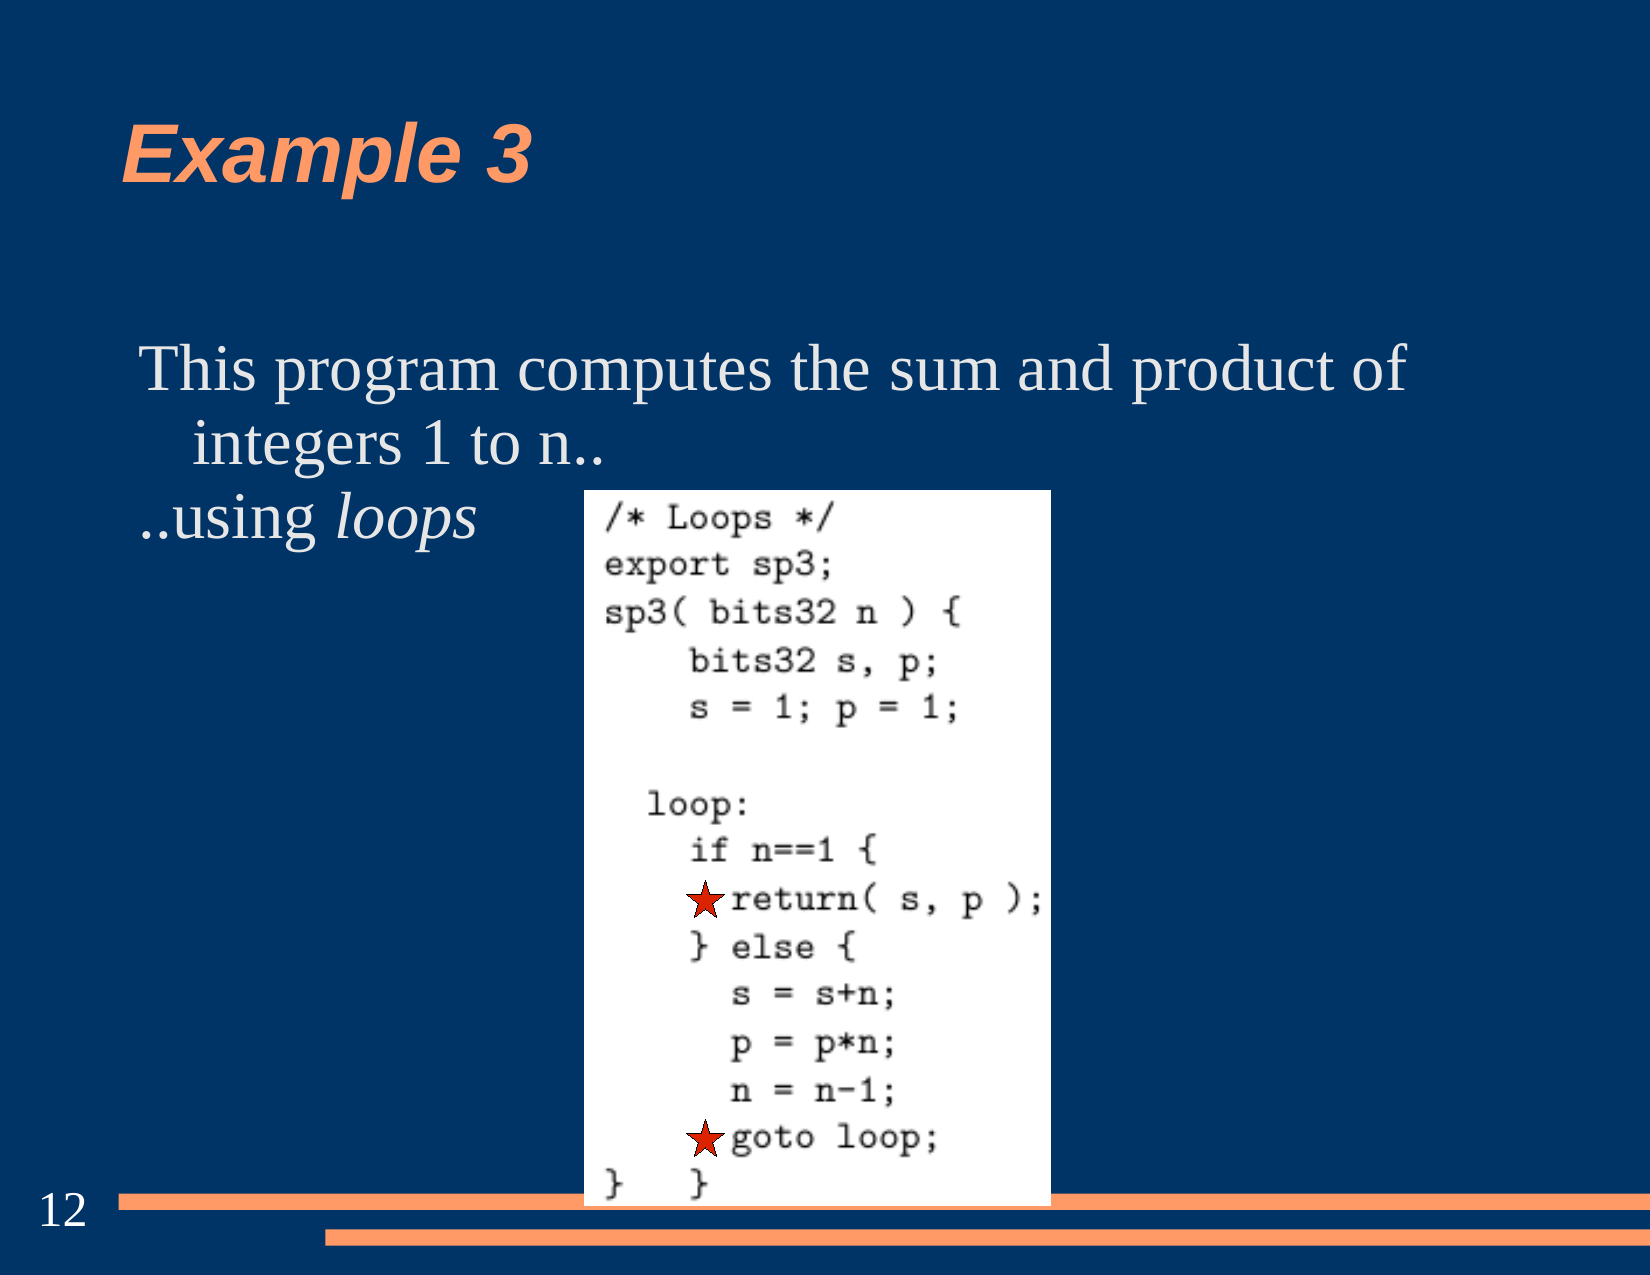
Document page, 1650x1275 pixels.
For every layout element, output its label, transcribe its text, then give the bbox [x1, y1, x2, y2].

picture [584, 1164, 1051, 1206]
list This program computes the sum and product of integers 1 to n.. ..using loops [121, 331, 1558, 1164]
title Example 3 [121, 47, 1531, 261]
text_box [686, 880, 725, 918]
text_box 12 [37, 1182, 151, 1238]
text_box [686, 1119, 725, 1157]
